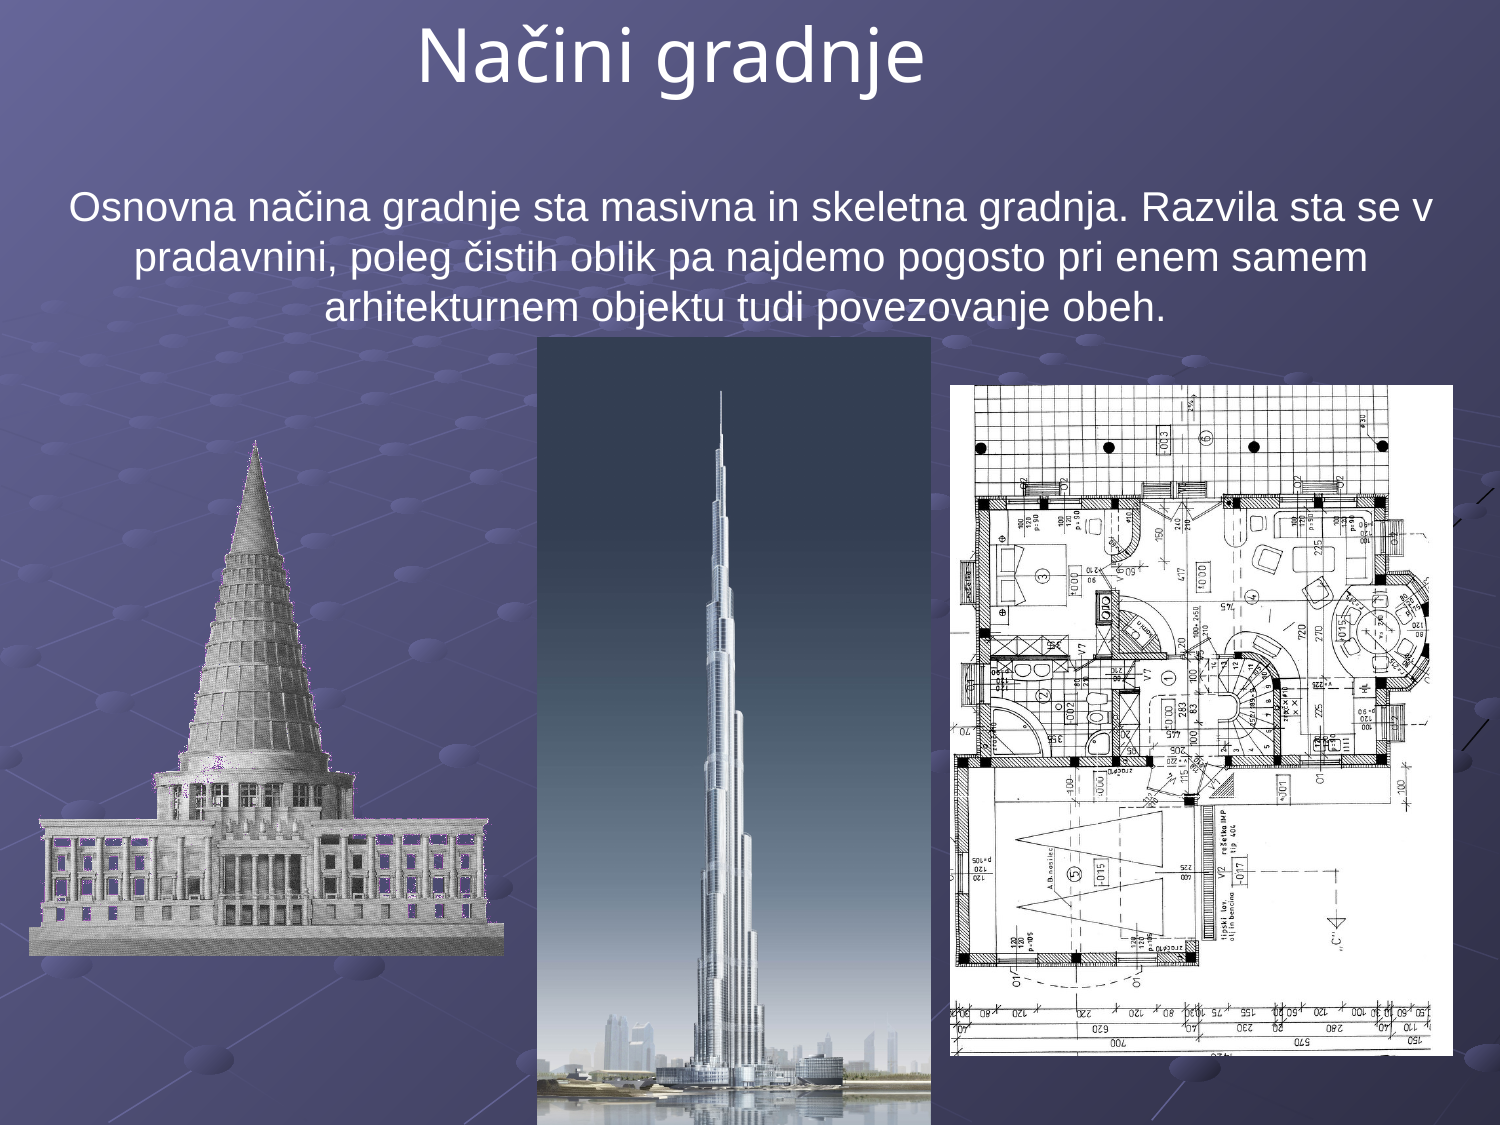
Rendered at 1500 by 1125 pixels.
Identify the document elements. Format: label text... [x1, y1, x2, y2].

text_box Osnovna načina gradnje sta masivna in skeletna gradnja. Razvila sta se v pradavnini, poleg čistih oblik pa najdemo pogosto pri enem samem arhitekturnem objektu tudi povezovanje obeh. [29, 172, 1474, 338]
text_box Načini gradnje [401, 0, 942, 105]
picture [537, 337, 931, 1125]
picture [950, 385, 1453, 1056]
picture [29, 420, 504, 956]
